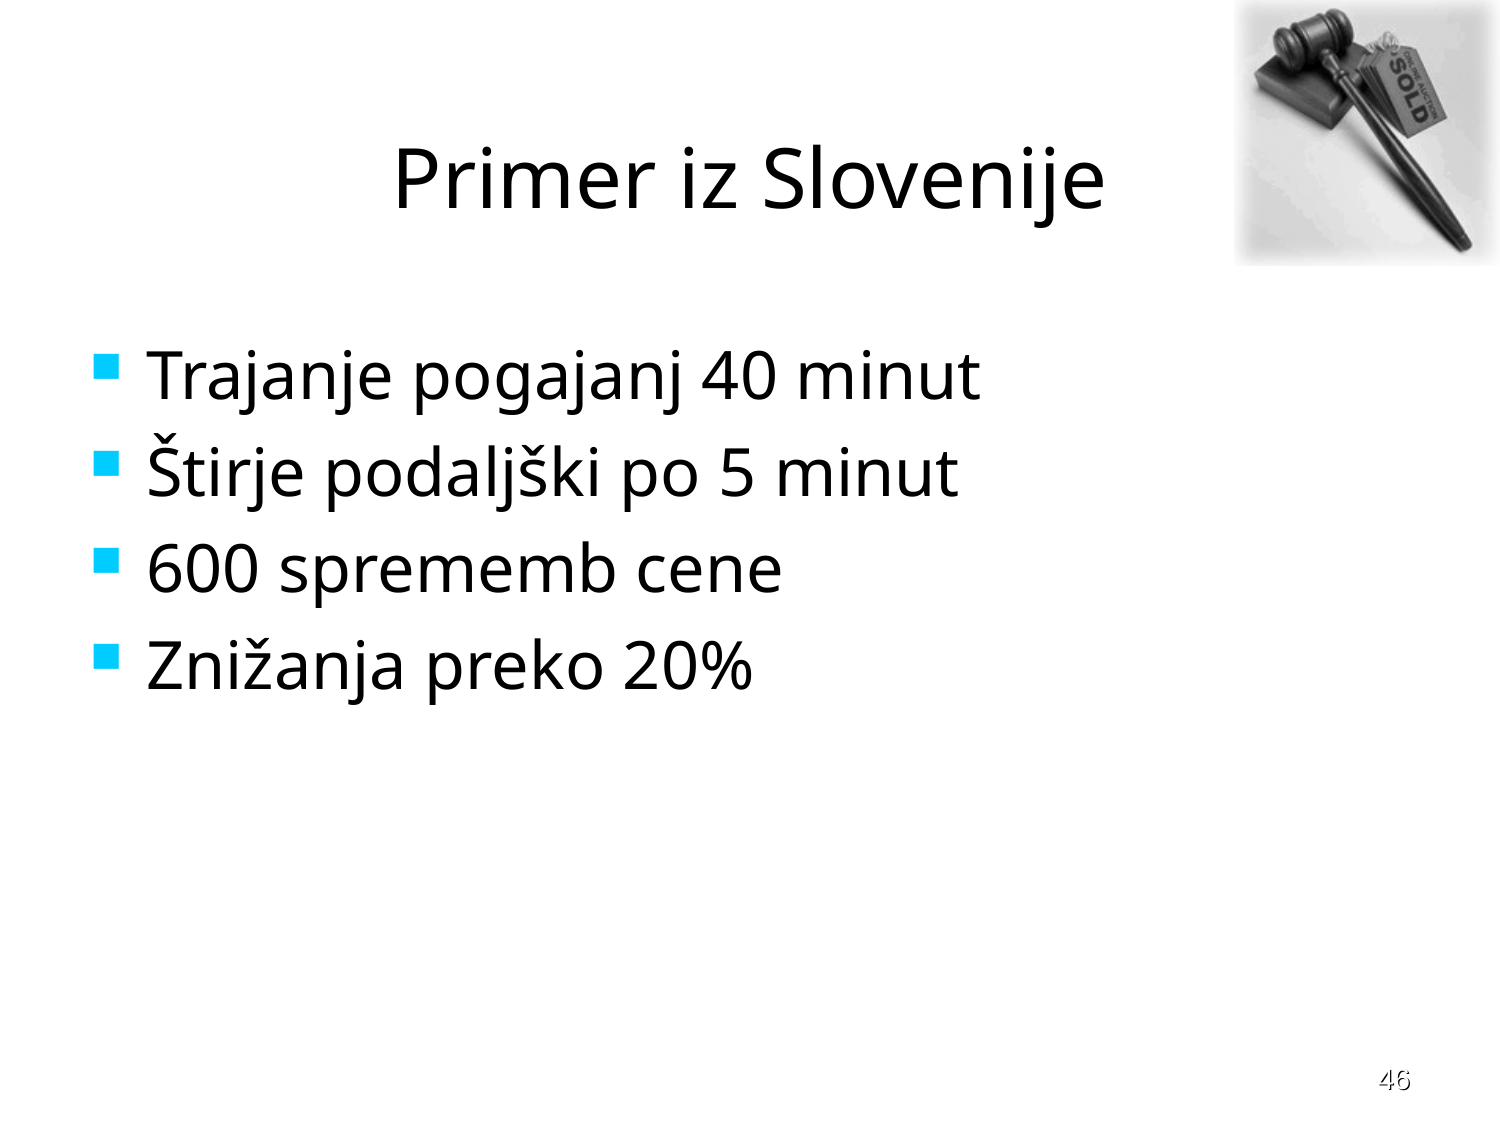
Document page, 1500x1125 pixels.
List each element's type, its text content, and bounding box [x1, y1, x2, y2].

picture [1234, 0, 1500, 266]
text_box <number> [1074, 1024, 1426, 1103]
list Trajanje pogajanj 40 minut Štirje podaljški po 5 minut 600 sprememb cene Znižanja preko 20% [75, 324, 1426, 1001]
title Primer iz Slovenije [75, 62, 1426, 288]
